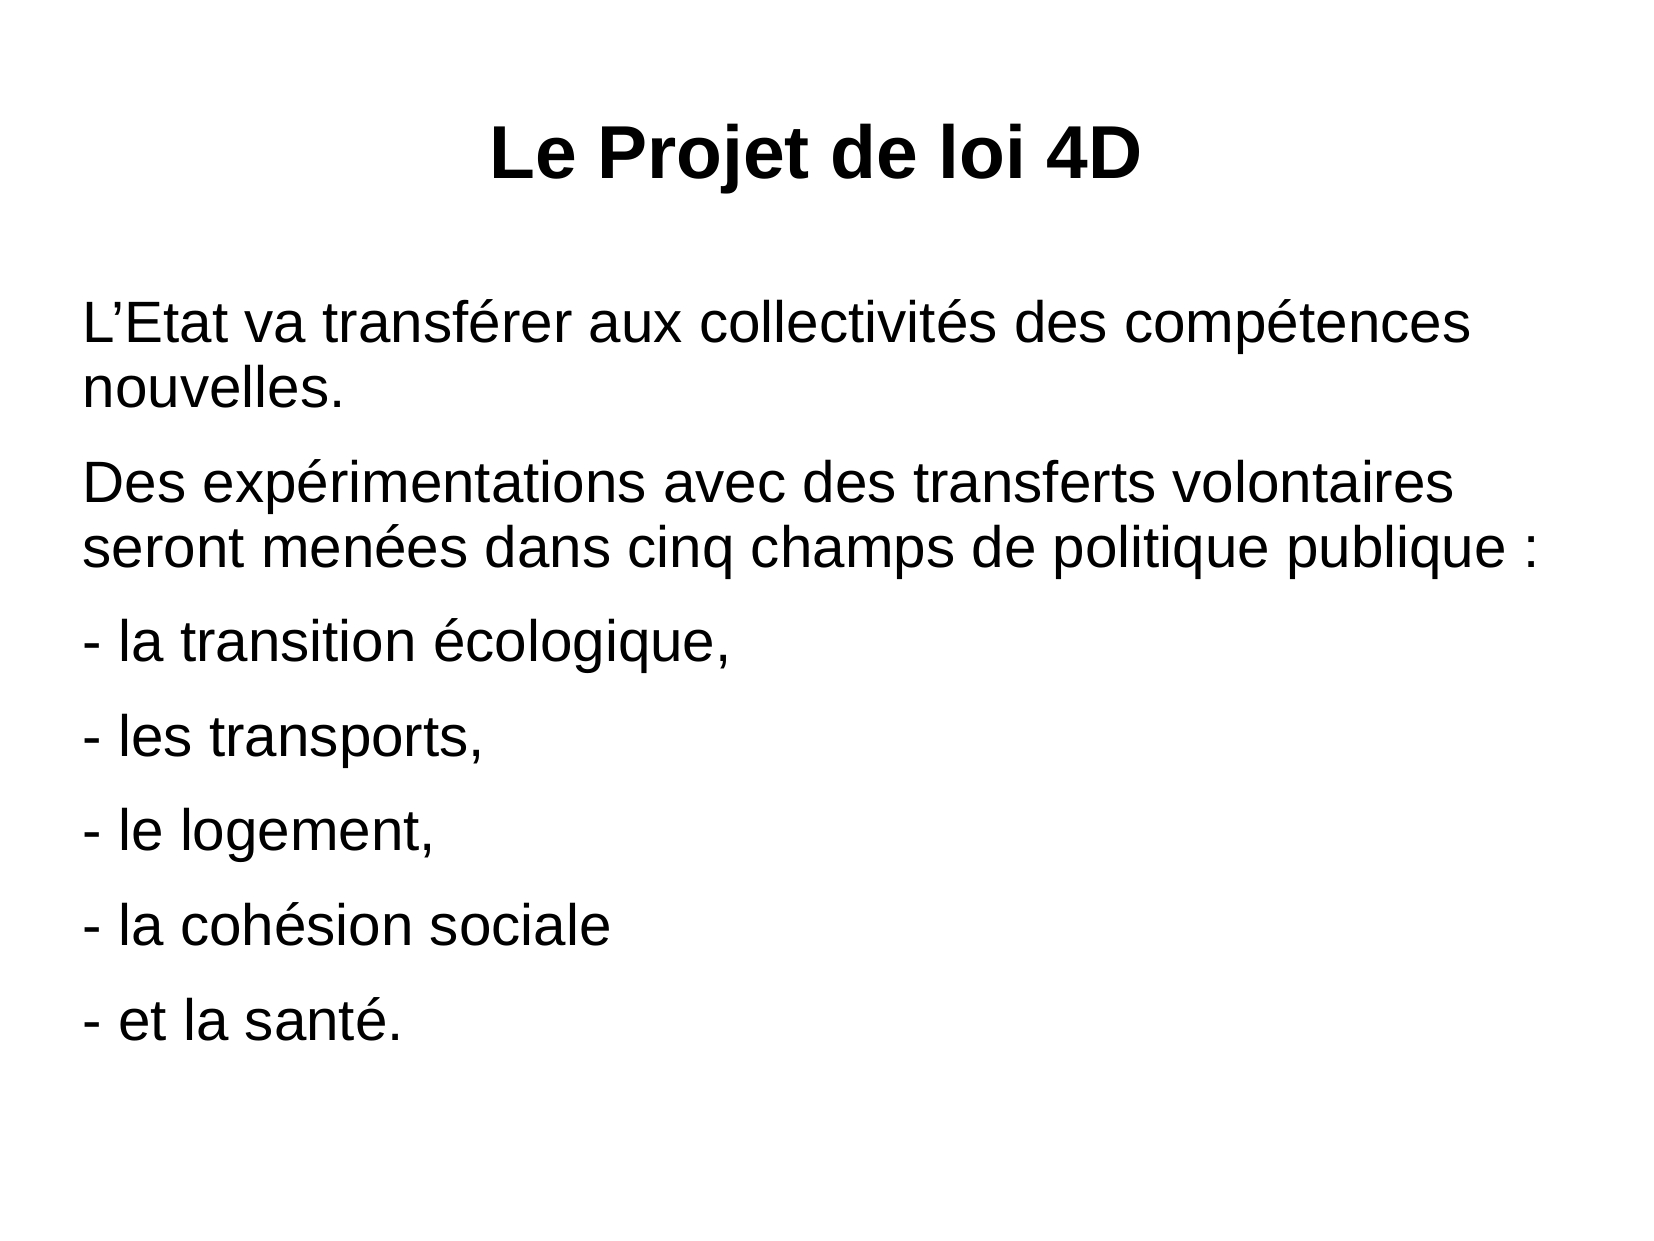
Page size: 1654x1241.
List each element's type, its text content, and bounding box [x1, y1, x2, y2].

list L’Etat va transférer aux collectivités des compétences nouvelles. Des expérimentations avec des transferts volontaires seront menées dans cinq champs de politique publique : - la transition écologique, - les transports, - le logement, - la cohésion sociale - et la santé. [82, 290, 1571, 1166]
title Le Projet de loi 4D [82, 49, 1571, 257]
